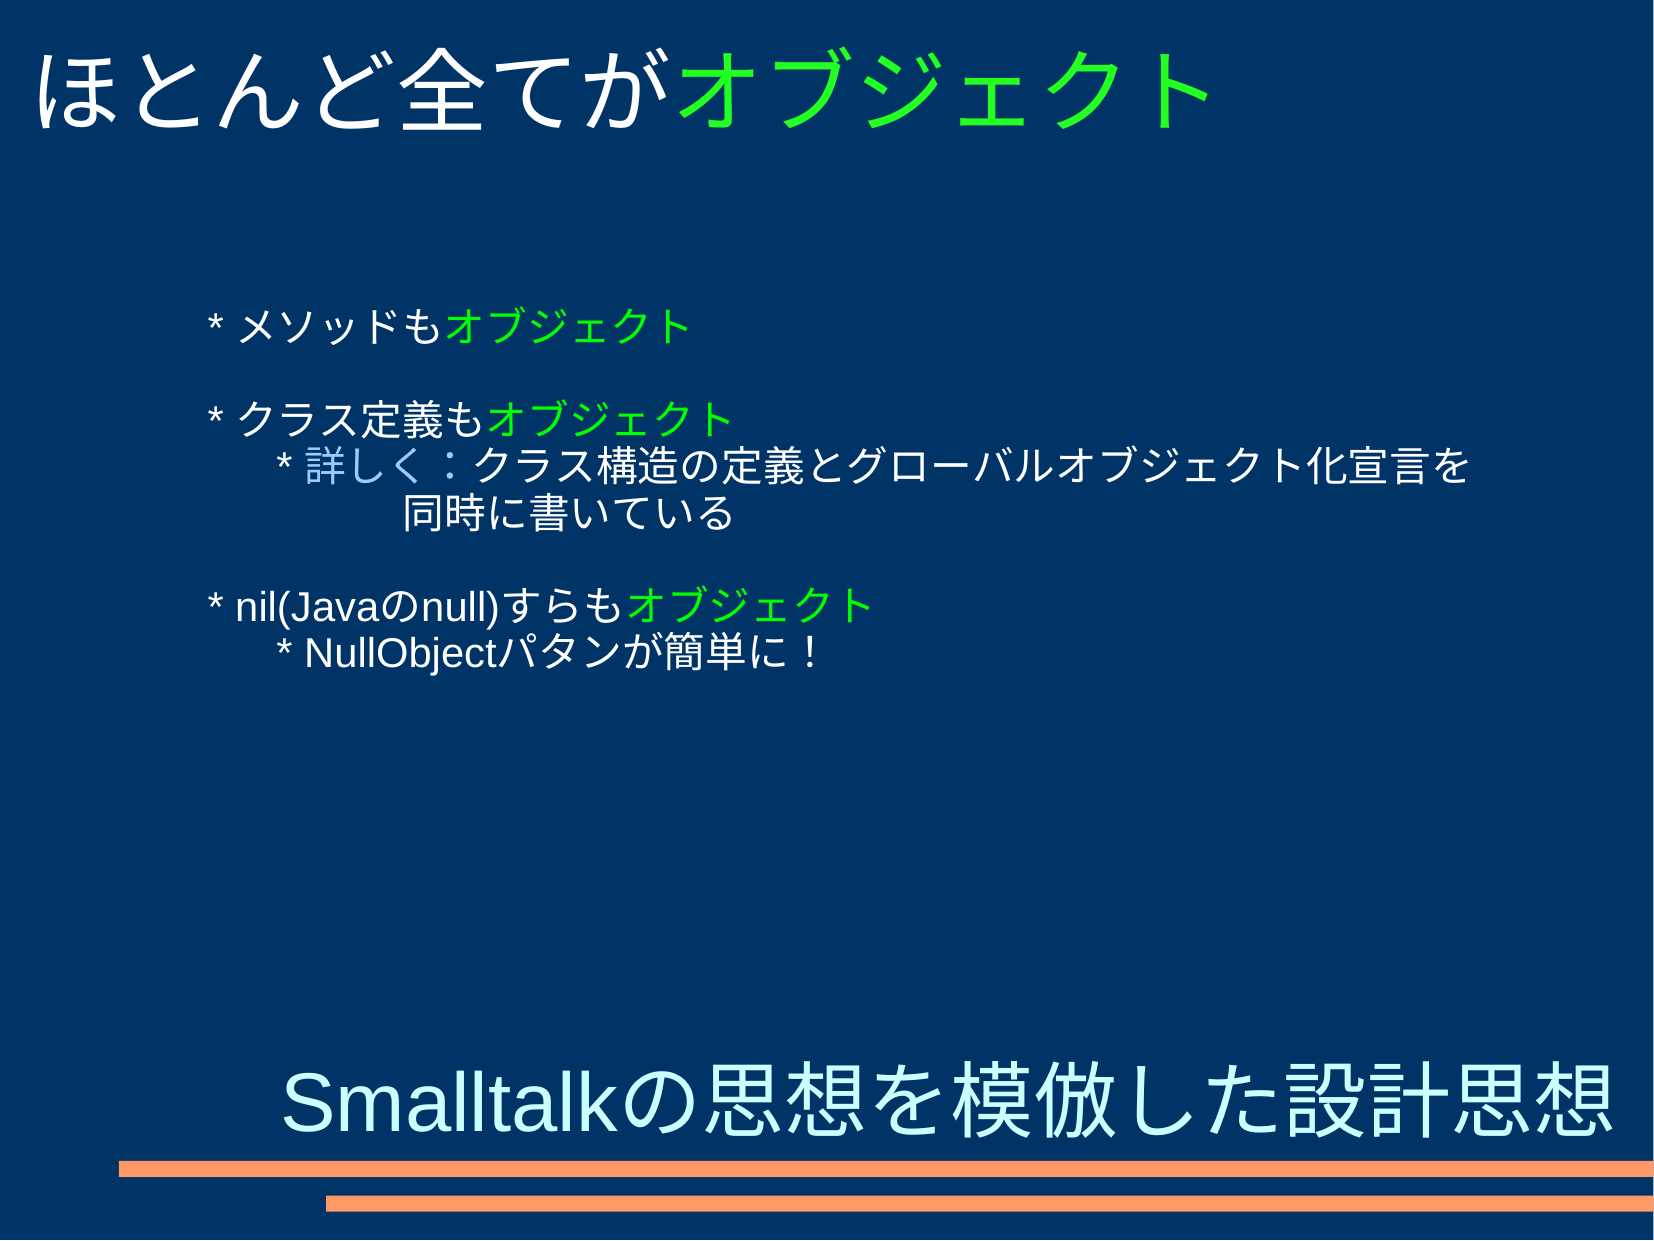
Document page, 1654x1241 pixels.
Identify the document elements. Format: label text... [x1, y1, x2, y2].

text_box * メソッドもオブジェクト * クラス定義もオブジェクト * 詳しく：クラス構造の定義とグローバルオブジェクト化宣言を 同時に書いている * nil(Javaのnull)すらもオブジェクト * NullObjectパタンが簡単に！ [146, 294, 1625, 739]
text_box ほとんど全てがオブジェクト [14, 29, 1507, 137]
text_box Smalltalkの思想を模倣した設計思想 [265, 1043, 1647, 1152]
